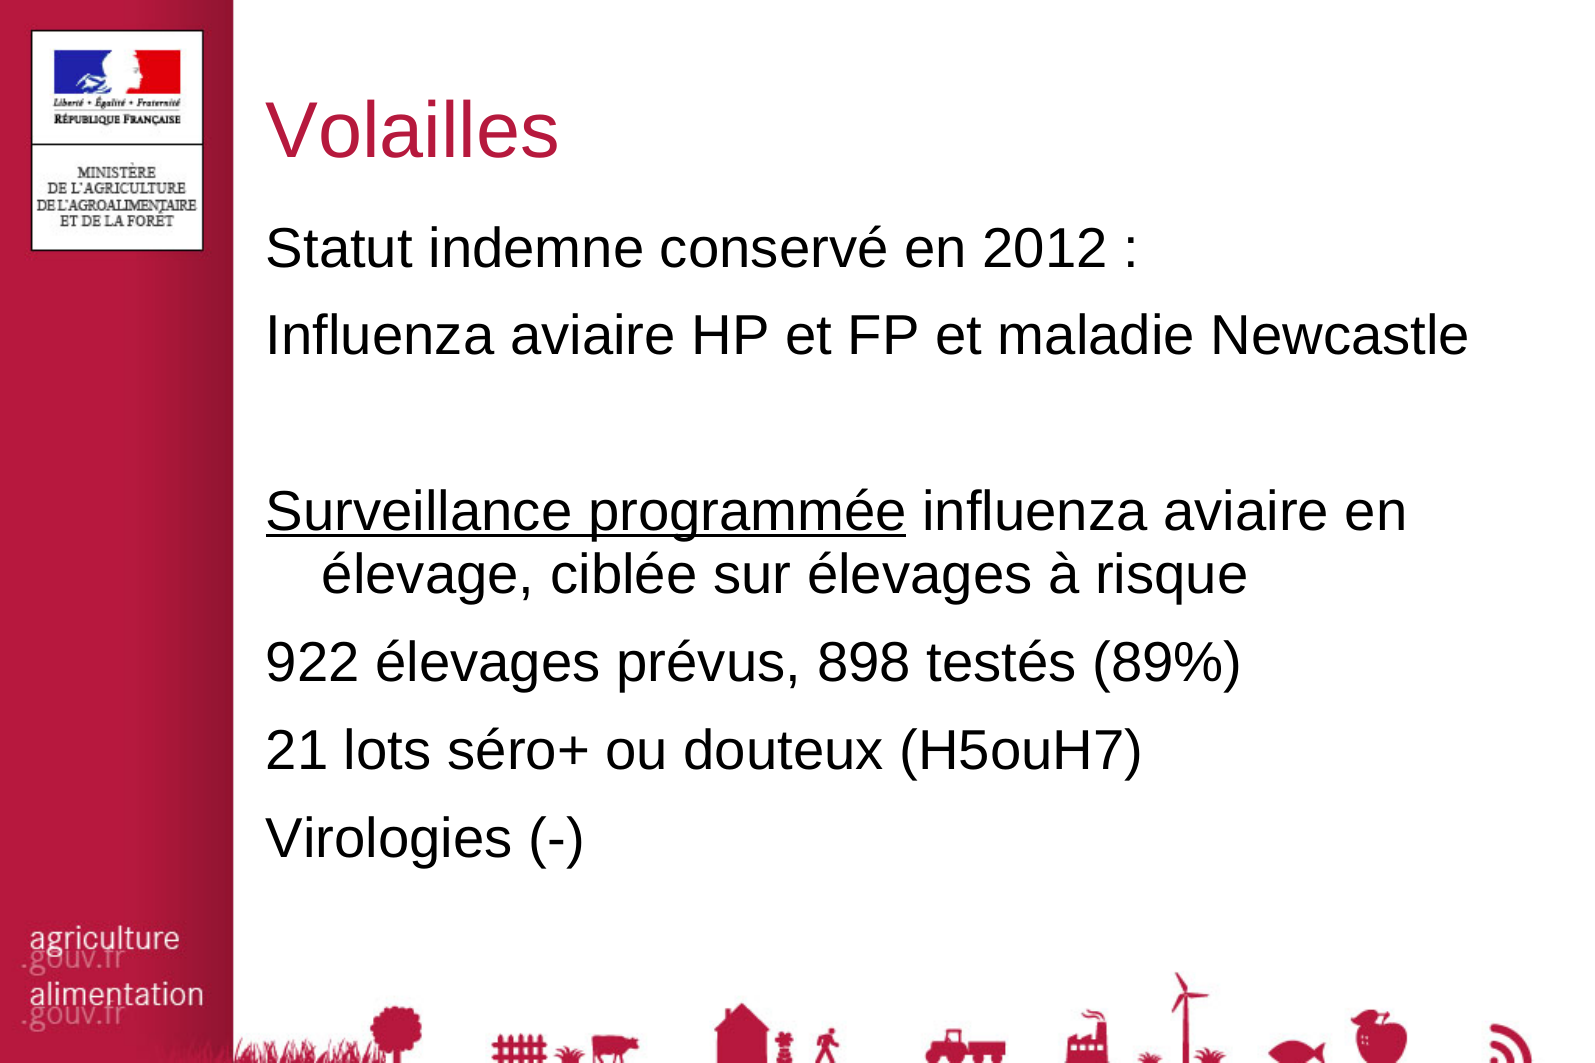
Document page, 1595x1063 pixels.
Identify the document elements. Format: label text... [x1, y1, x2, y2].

picture [0, 0, 1594, 1063]
title Volailles [265, 42, 1535, 212]
list Statut indemne conservé en 2012 : Influenza aviaire HP et FP et maladie Newcastle Surveillance programmée influenza aviaire en élevage, ciblée sur élevages à risque 922 élevages prévus, 898 testés (89%) 21 lots séro+ ou douteux (H5ouH7) Virologies (-) [265, 212, 1535, 914]
